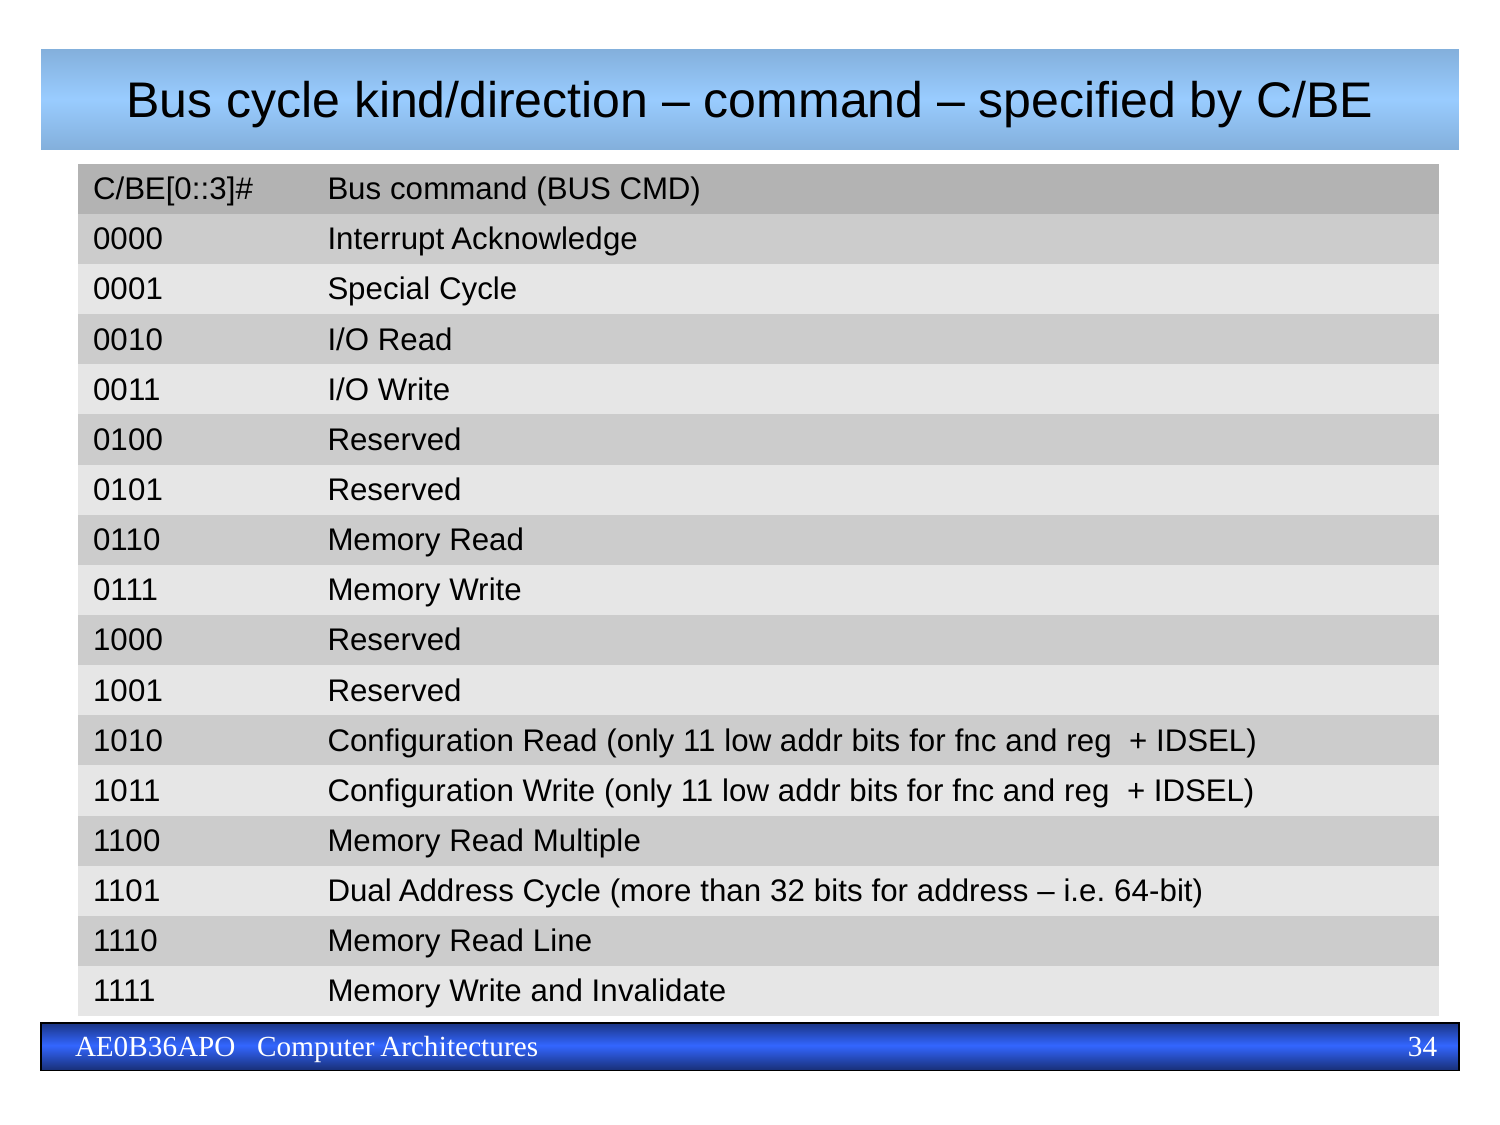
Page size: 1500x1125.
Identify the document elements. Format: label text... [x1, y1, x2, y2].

table_cell Configuration Write (only 11 low addr bits for fnc and reg + IDSEL) [313, 765, 1439, 816]
table_cell 1010 [78, 715, 313, 765]
table_cell 0000 [78, 214, 313, 264]
table_cell 0001 [78, 264, 313, 314]
table_cell 0010 [78, 314, 313, 364]
table_cell 1000 [78, 615, 313, 665]
table_cell 1001 [78, 665, 313, 715]
table_cell 0011 [78, 364, 313, 414]
table_cell Dual Address Cycle (more than 32 bits for address – i.e. 64-bit) [313, 866, 1439, 916]
table_cell Memory Read Line [313, 916, 1439, 966]
table_cell Memory Write and Invalidate [313, 966, 1439, 1016]
table_cell 0100 [78, 414, 313, 465]
table_cell Special Cycle [313, 264, 1439, 314]
table_cell Configuration Read (only 11 low addr bits for fnc and reg + IDSEL) [313, 715, 1439, 765]
table_cell Interrupt Acknowledge [313, 214, 1439, 264]
table_cell Reserved [313, 414, 1439, 465]
table_cell 0101 [78, 465, 313, 515]
table_cell 1011 [78, 765, 313, 816]
table_cell 1110 [78, 916, 313, 966]
table_cell Memory Read [313, 515, 1439, 565]
table_cell 0110 [78, 515, 313, 565]
table_cell I/O Write [313, 364, 1439, 414]
table_cell Reserved [313, 665, 1439, 715]
table_cell Memory Read Multiple [313, 816, 1439, 866]
title Bus cycle kind/direction – command – specified by C/BE [41, 49, 1459, 150]
table_cell 0111 [78, 565, 313, 615]
table_cell Reserved [313, 615, 1439, 665]
table_cell I/O Read [313, 314, 1439, 364]
table_header C/BE[0::3]# [78, 164, 313, 214]
table_header Bus command (BUS CMD) [313, 164, 1439, 214]
table_cell Memory Write [313, 565, 1439, 615]
table_cell Reserved [313, 465, 1439, 515]
table_cell 1100 [78, 816, 313, 866]
table_cell 1111 [78, 966, 313, 1016]
table_cell 1101 [78, 866, 313, 916]
